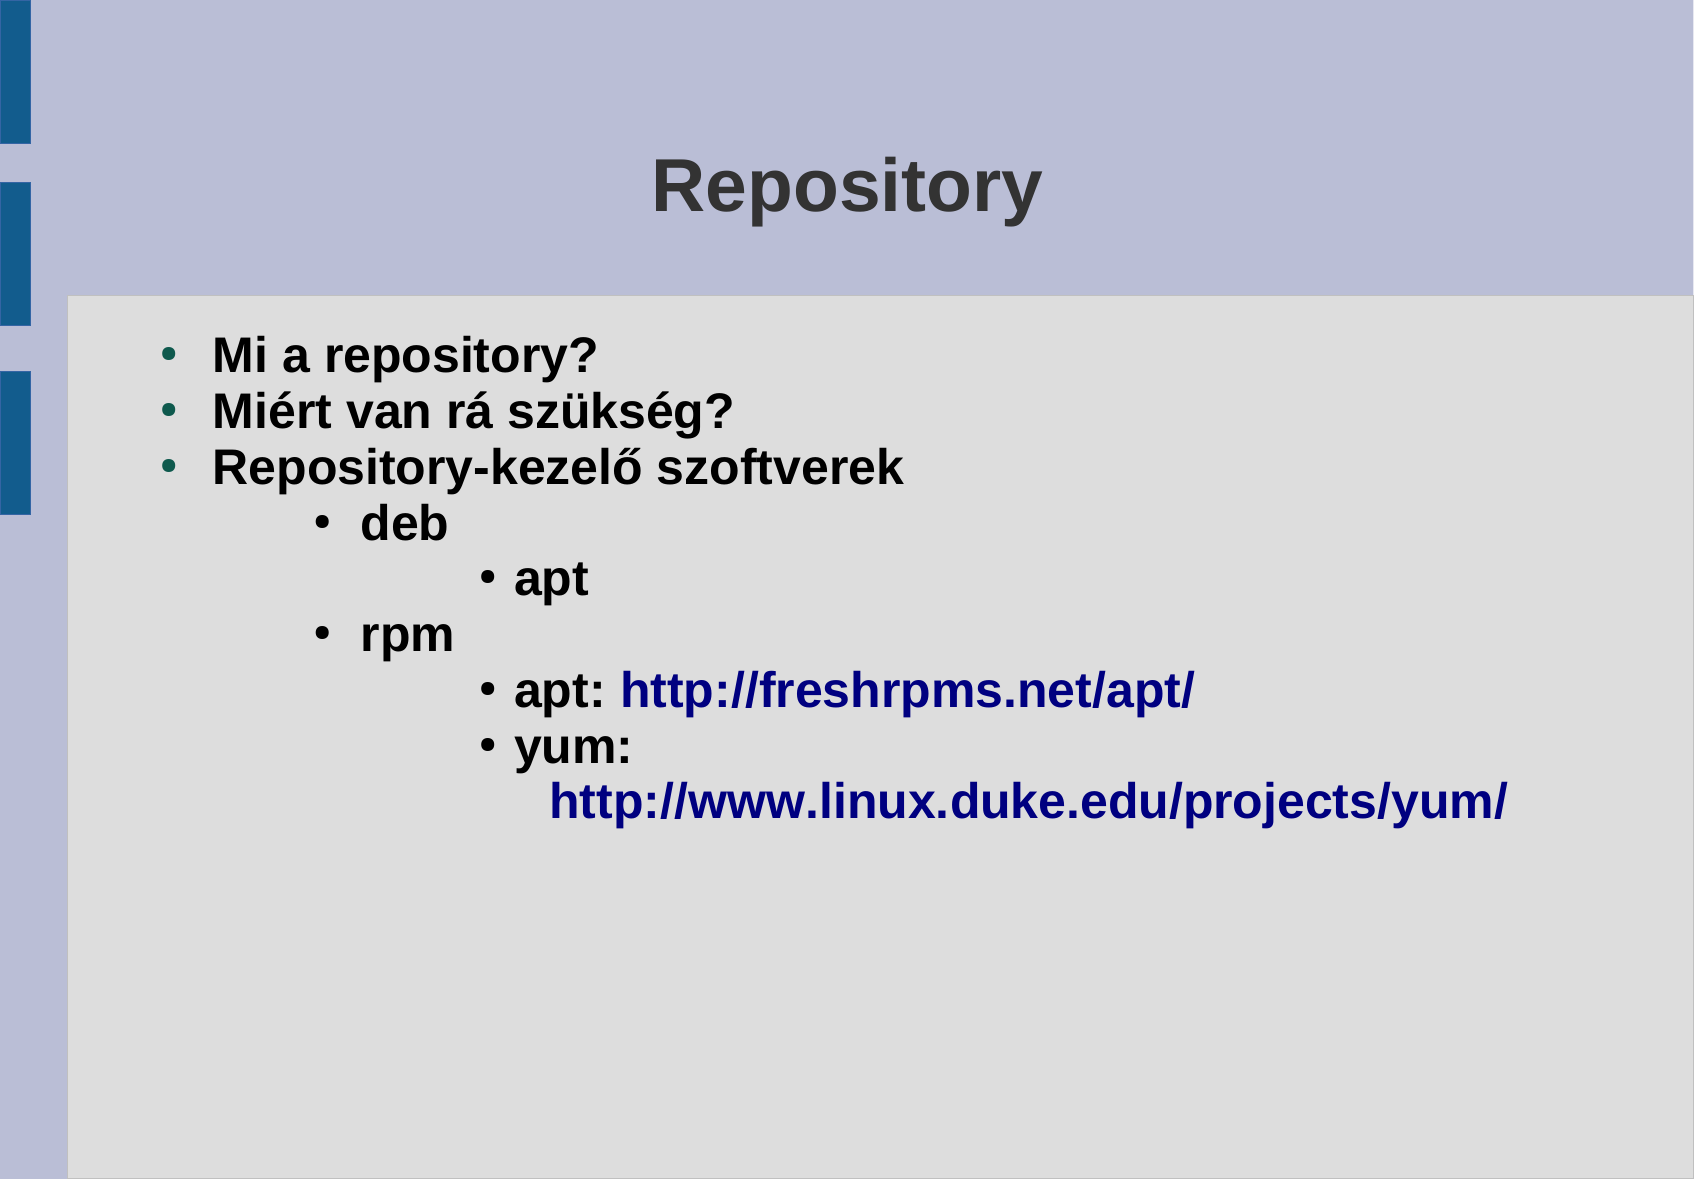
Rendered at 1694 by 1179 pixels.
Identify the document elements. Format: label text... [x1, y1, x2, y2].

list Mi a repository? Miért van rá szükség? Repository-kezelő szoftverek deb apt rpm apt: http://freshrpms.net/apt/ yum: http://www.linux.duke.edu/projects/yum/ [124, 327, 1571, 1071]
title Repository [124, 86, 1571, 284]
